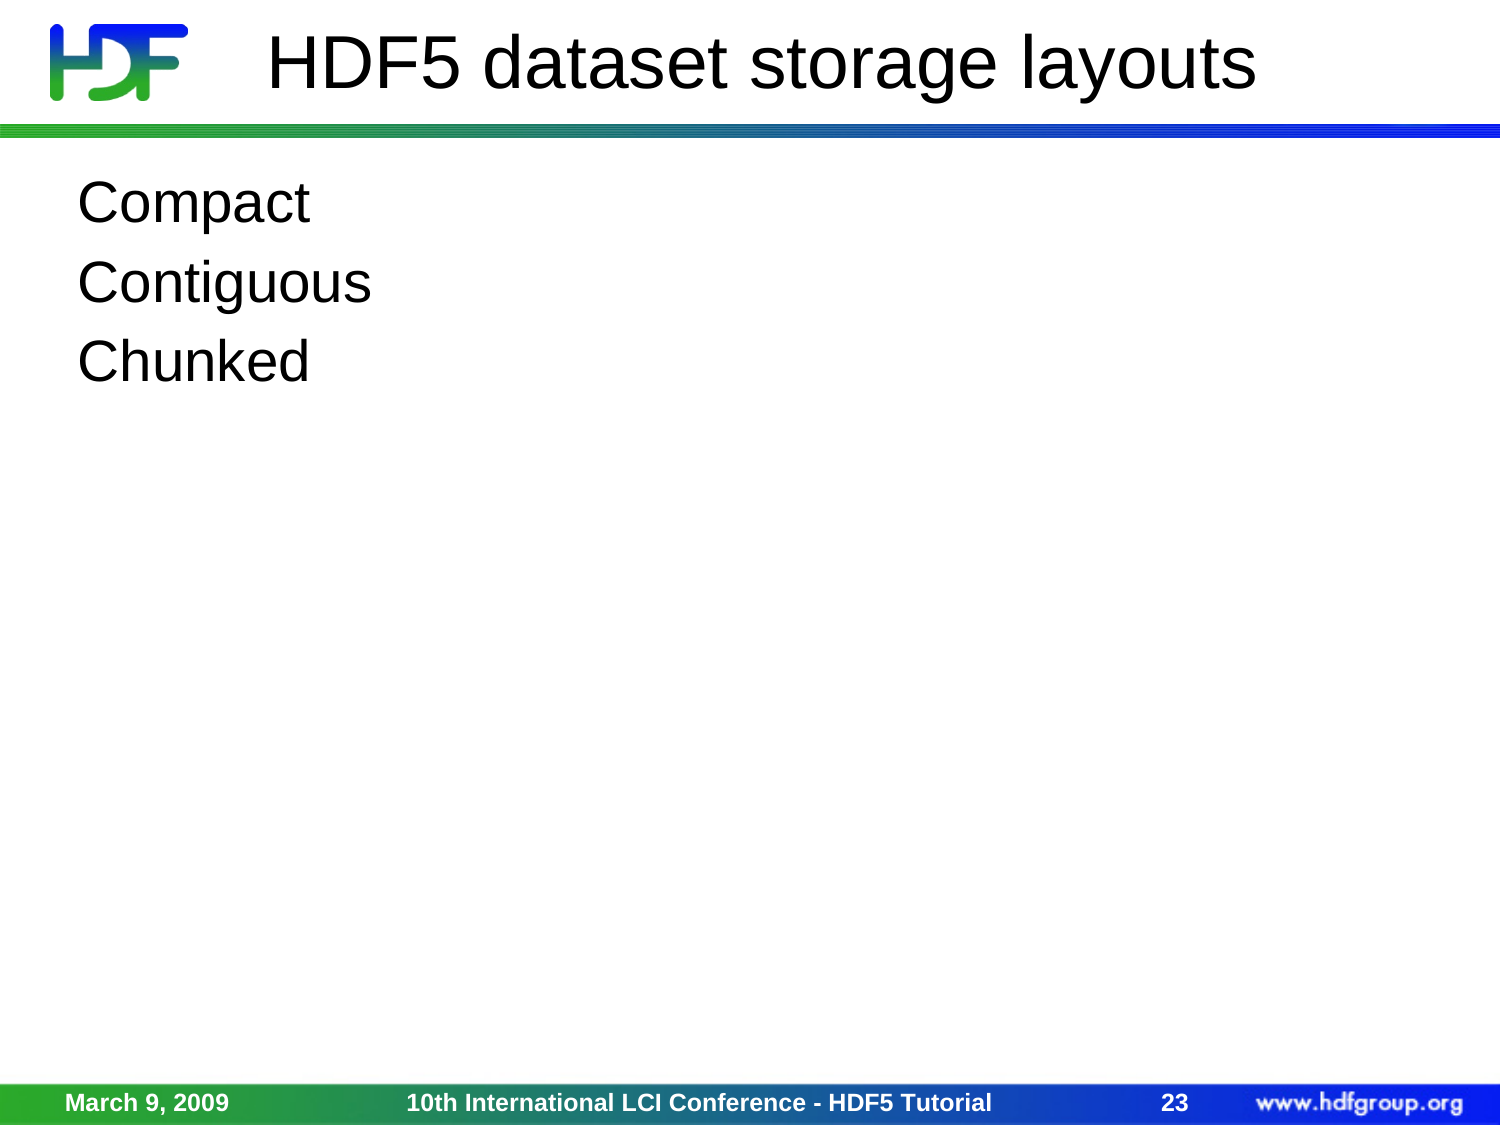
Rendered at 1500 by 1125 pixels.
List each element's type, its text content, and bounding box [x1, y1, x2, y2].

text_box March 9, 2009 [49, 1087, 313, 1125]
text_box 10th International LCI Conference - HDF5 Tutorial [374, 1087, 1026, 1125]
list Compact Contiguous Chunked [62, 162, 1450, 481]
text_box <number> [1112, 1087, 1238, 1125]
title HDF5 dataset storage layouts [187, 13, 1338, 113]
picture [0, 0, 1500, 1125]
